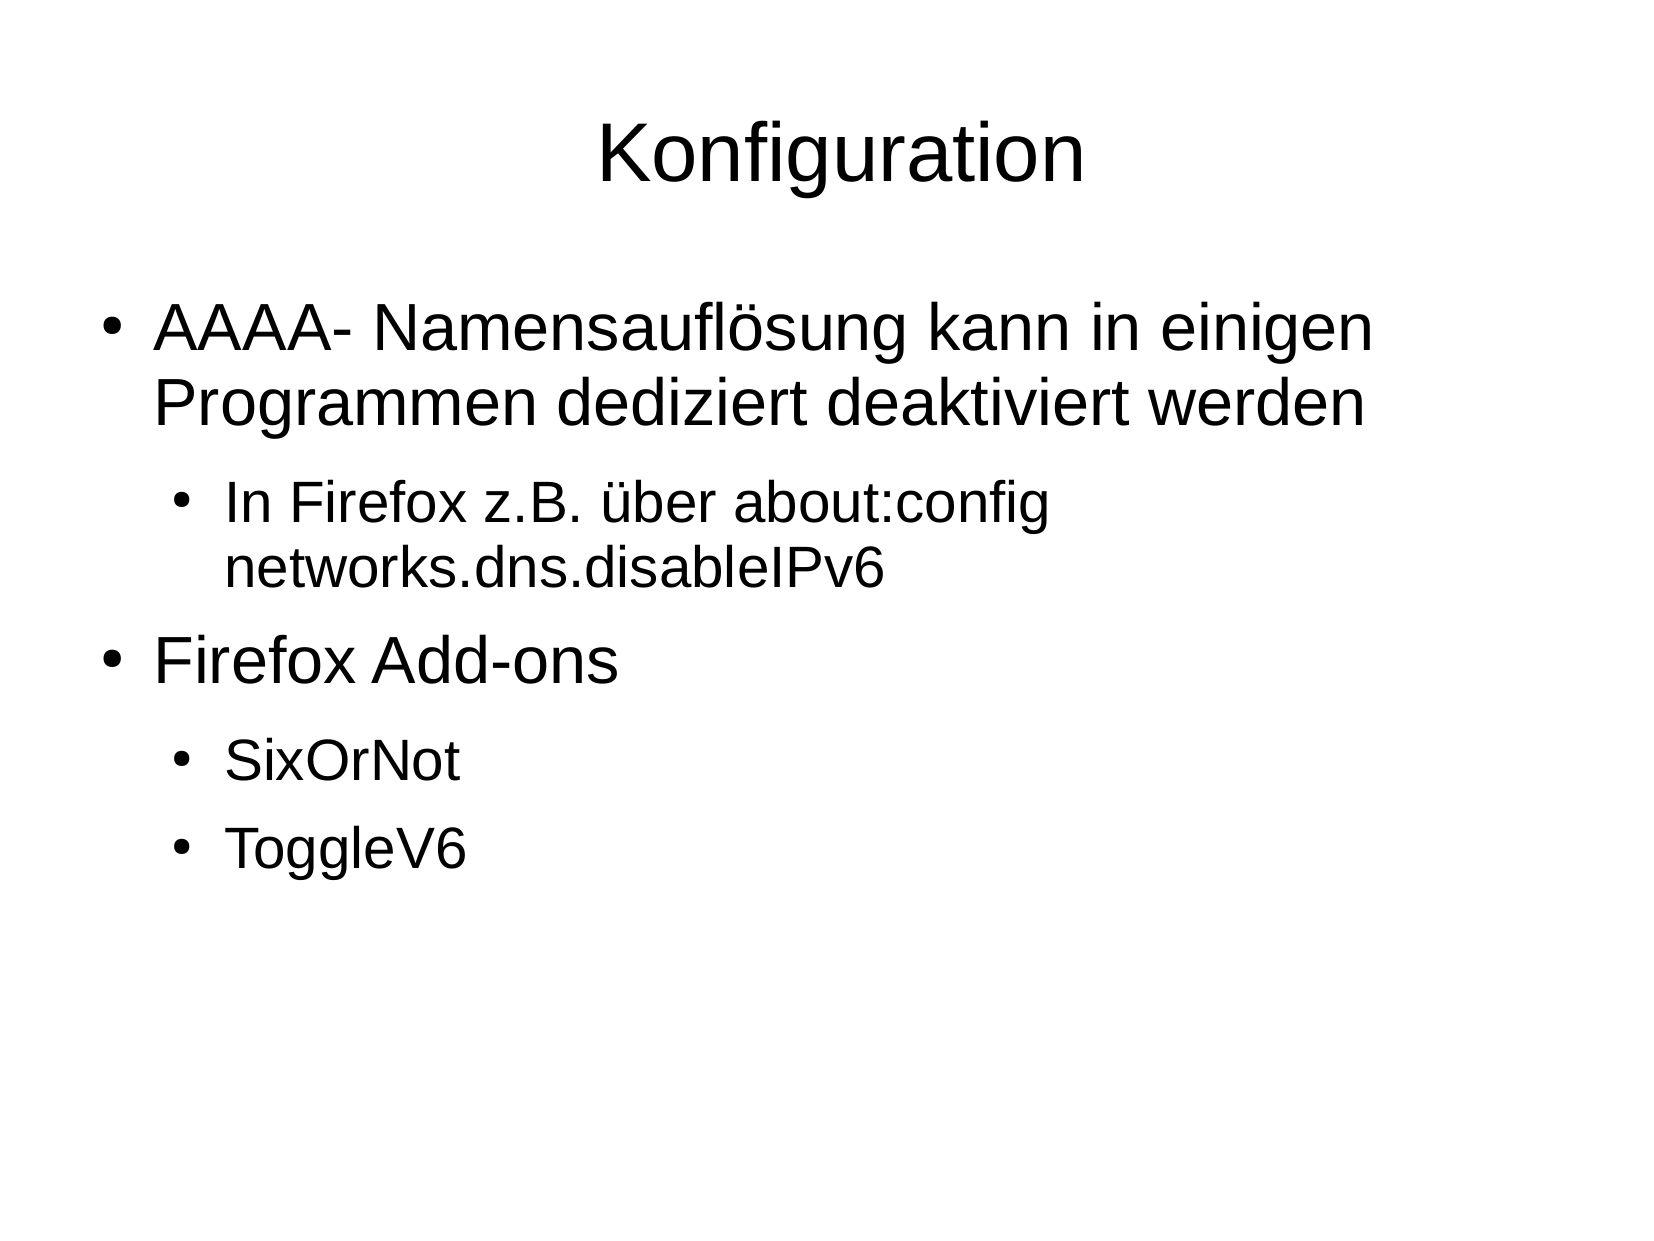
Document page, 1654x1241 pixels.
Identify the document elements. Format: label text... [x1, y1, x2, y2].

title Konfiguration [82, 49, 1571, 257]
list AAAA- Namensauflösung kann in einigen Programmen dediziert deaktiviert werden In Firefox z.B. über about:config networks.dns.disableIPv6 Firefox Add-ons SixOrNot ToggleV6 [82, 290, 1571, 1109]
